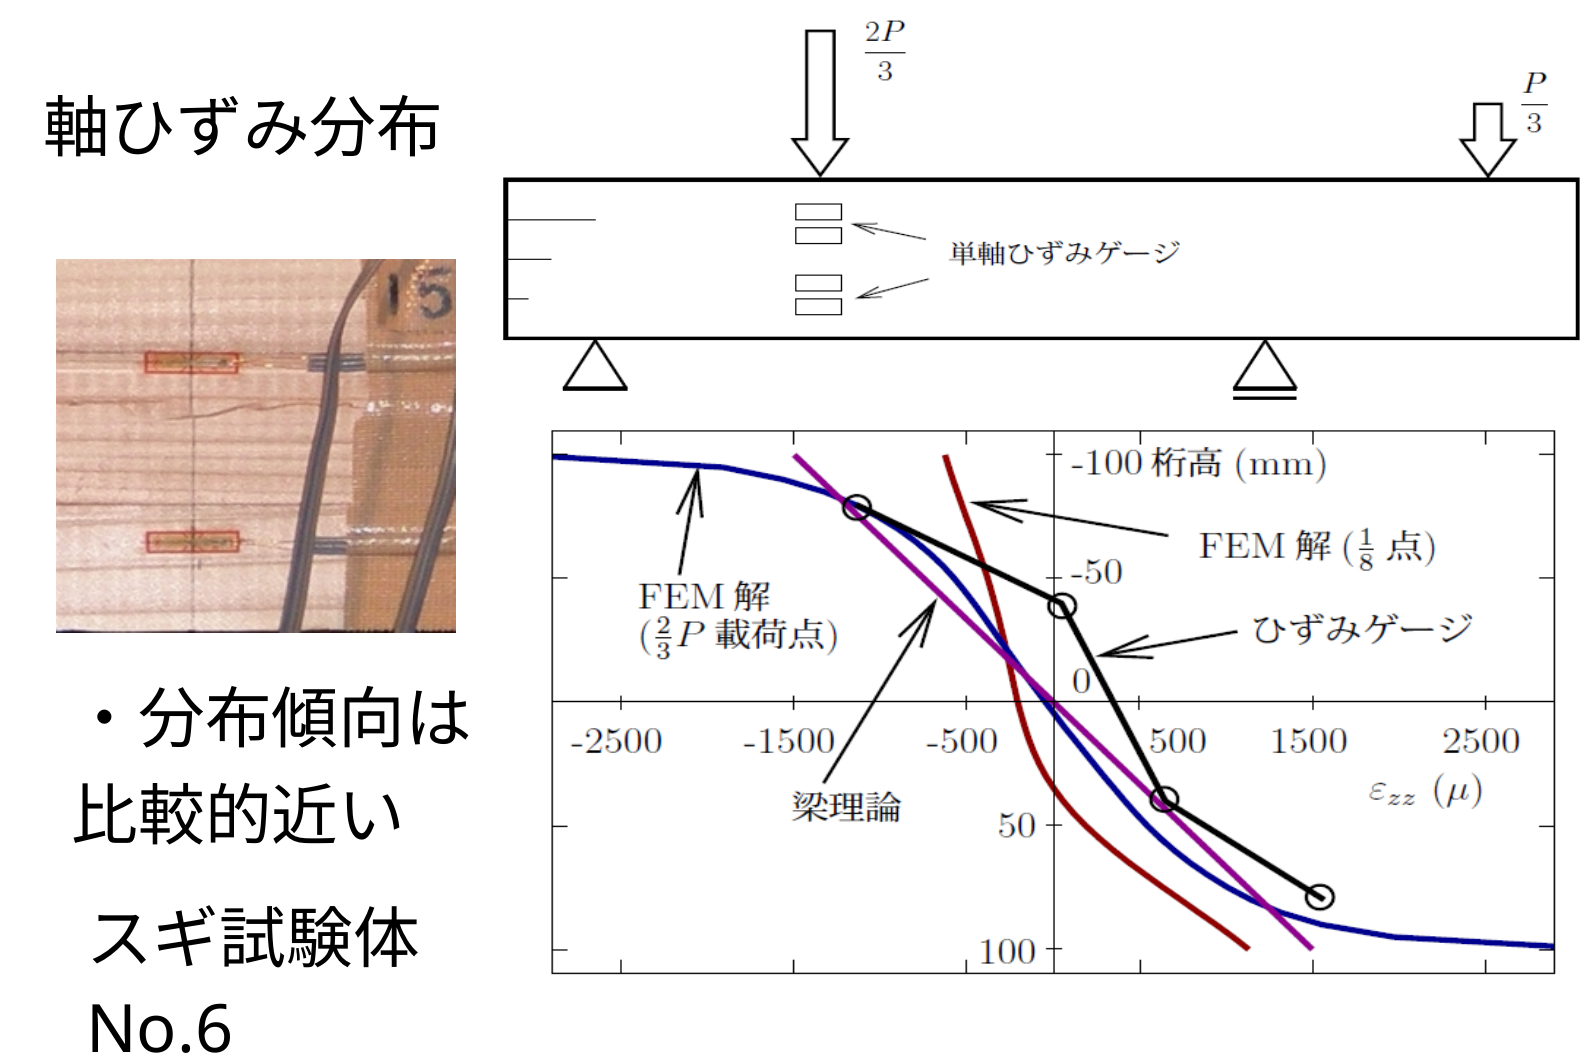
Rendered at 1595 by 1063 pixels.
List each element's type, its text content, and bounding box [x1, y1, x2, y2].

text_box スギ試験体No.6 [71, 877, 532, 1063]
text_box ・分布傾向は 比較的近い [56, 657, 513, 817]
text_box 軸ひずみ分布 [28, 66, 483, 167]
picture [56, 259, 456, 633]
picture [483, 15, 1595, 409]
picture [540, 420, 1570, 982]
